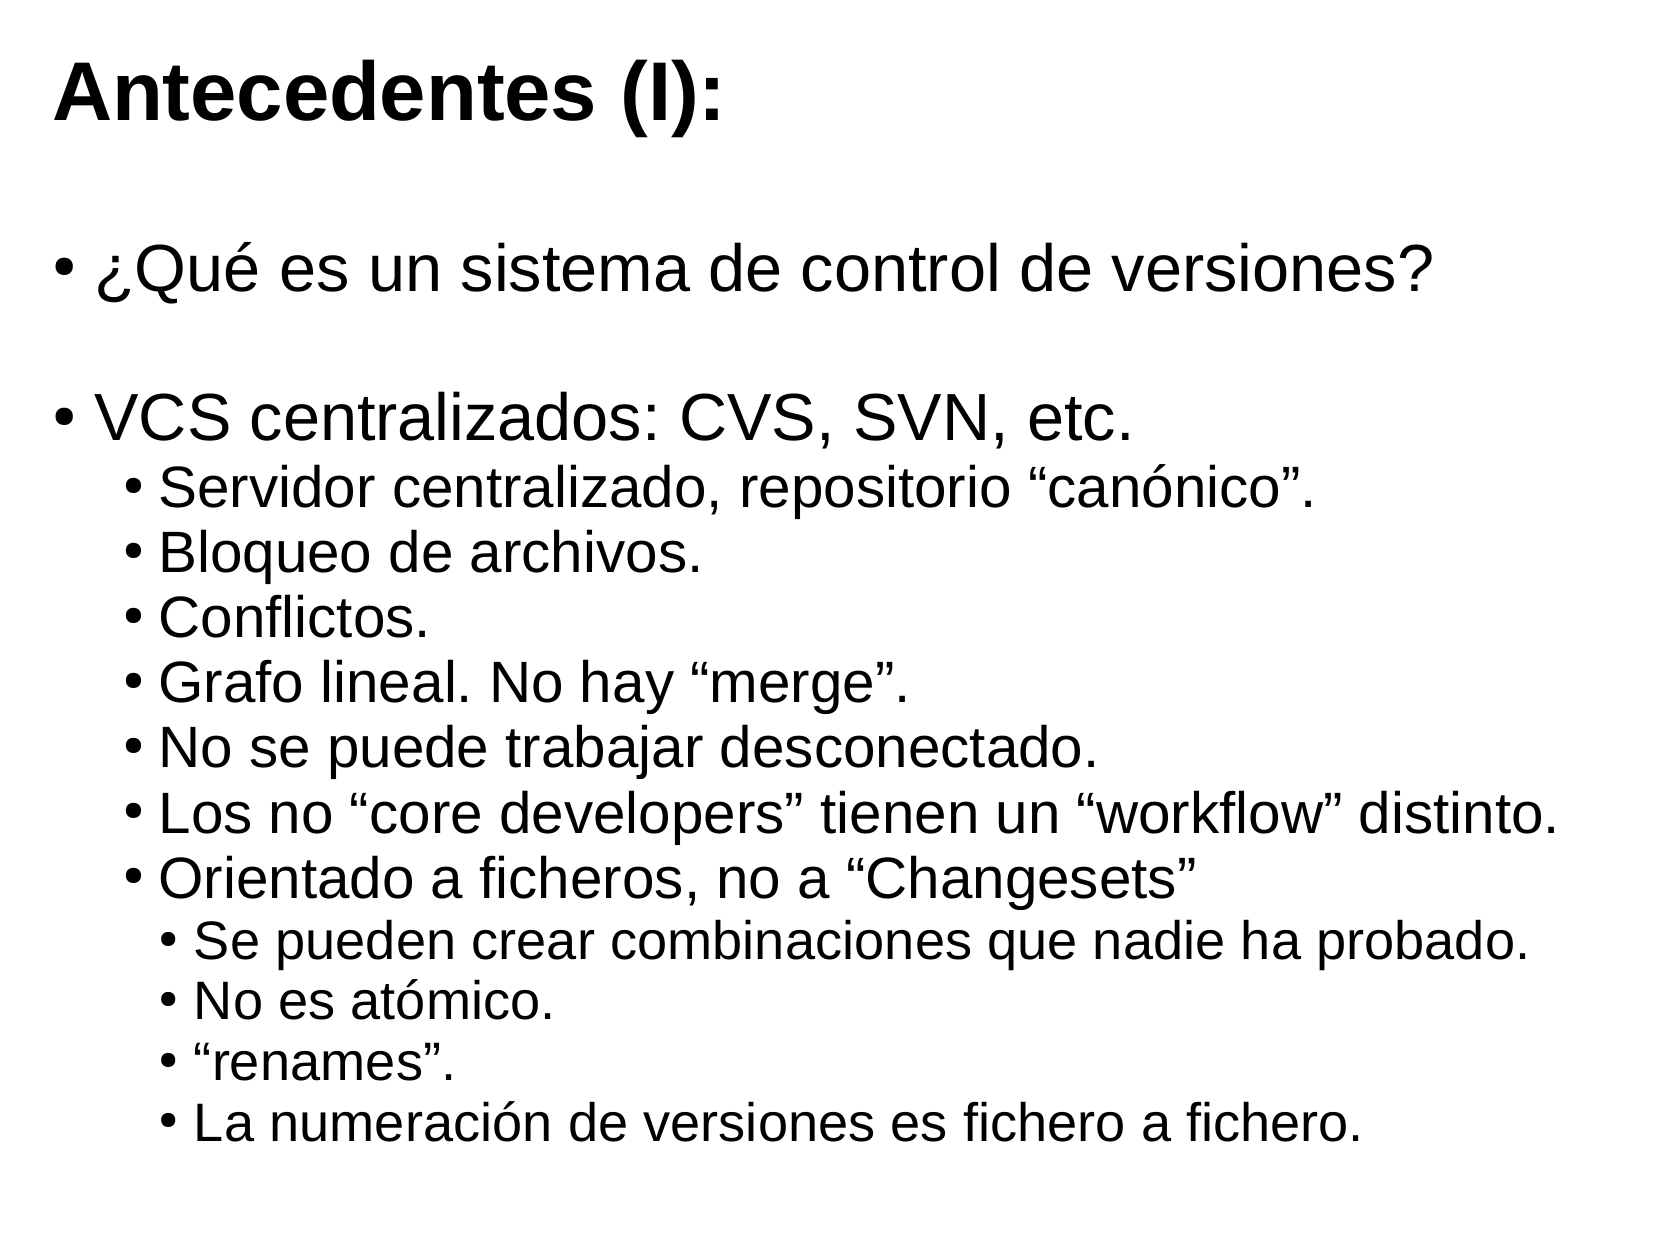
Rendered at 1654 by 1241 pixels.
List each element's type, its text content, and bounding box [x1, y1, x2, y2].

text_box Antecedentes (I): ¿Qué es un sistema de control de versiones? VCS centralizados: CVS, SVN, etc. Servidor centralizado, repositorio “canónico”. Bloqueo de archivos. Conflictos. Grafo lineal. No hay “merge”. No se puede trabajar desconectado. Los no “core developers” tienen un “workflow” distinto. Orientado a ficheros, no a “Changesets” Se pueden crear combinaciones que nadie ha probado. No es atómico. “renames”. La numeración de versiones es fichero a fichero. [37, 37, 1613, 1160]
